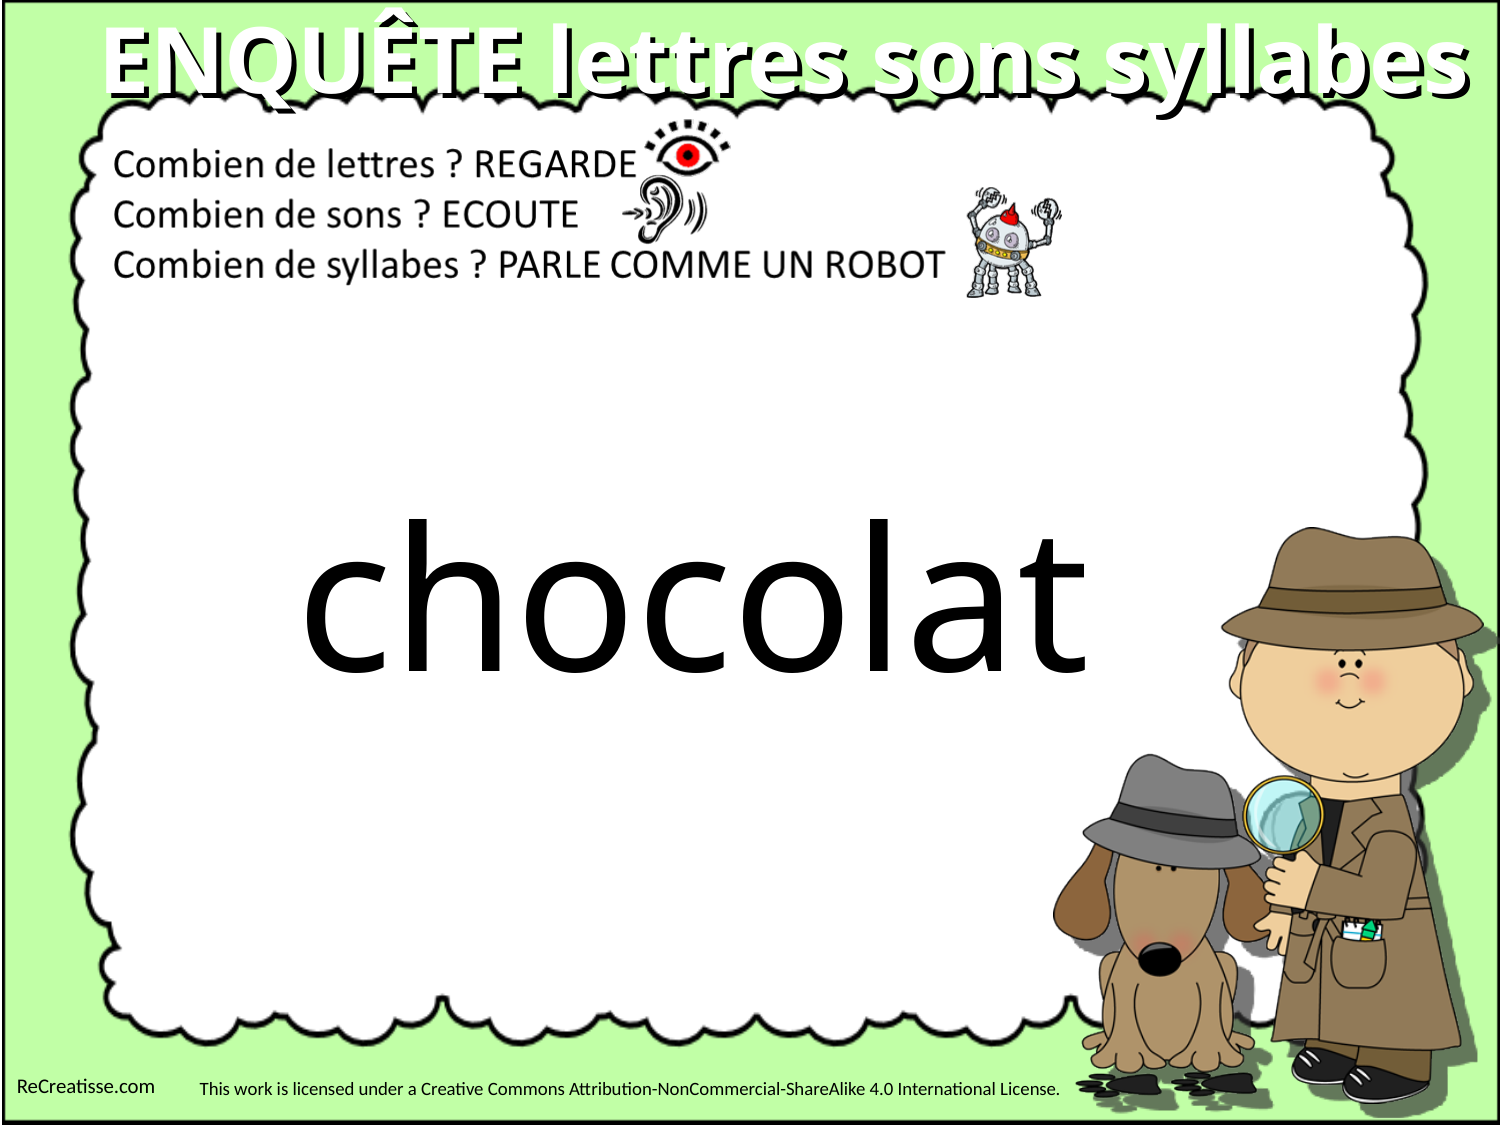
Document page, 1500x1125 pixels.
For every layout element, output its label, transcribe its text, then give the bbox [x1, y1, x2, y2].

text_box ENQUÊTE lettres sons syllabes [84, 0, 1486, 120]
text_box chocolat [281, 464, 1105, 719]
text_box ReCreatisse.com [2, 1065, 170, 1105]
picture [2, 0, 1500, 1125]
text_box This work is licensed under a Creative Commons Attribution-NonCommercial-ShareAlike 4.0 International License. [185, 1069, 1097, 1107]
